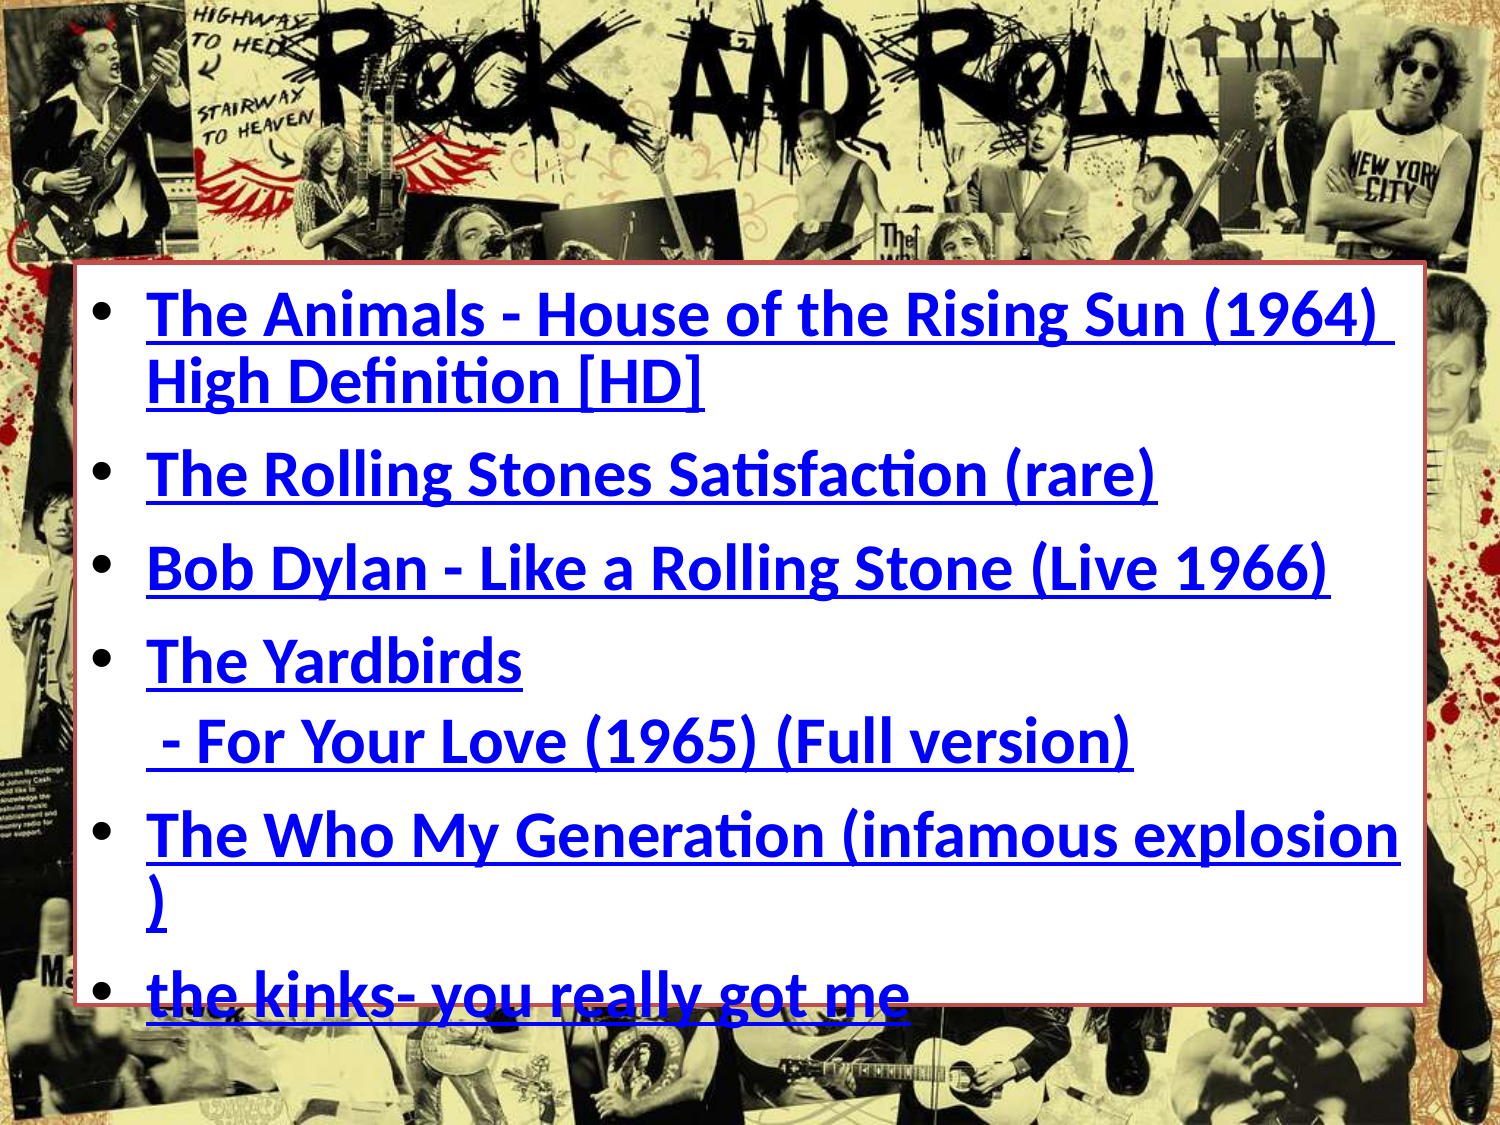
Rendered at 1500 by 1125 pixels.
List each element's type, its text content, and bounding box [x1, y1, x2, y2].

picture [0, 0, 1500, 1125]
list The Animals - House of the Rising Sun (1964) High Definition [HD] The Rolling Stones Satisfaction (rare) Bob Dylan - Like a Rolling Stone (Live 1966) The Yardbirds - For Your Love (1965) (Full version) The Who My Generation (infamous explosion) the kinks- you really got me [75, 262, 1425, 1005]
